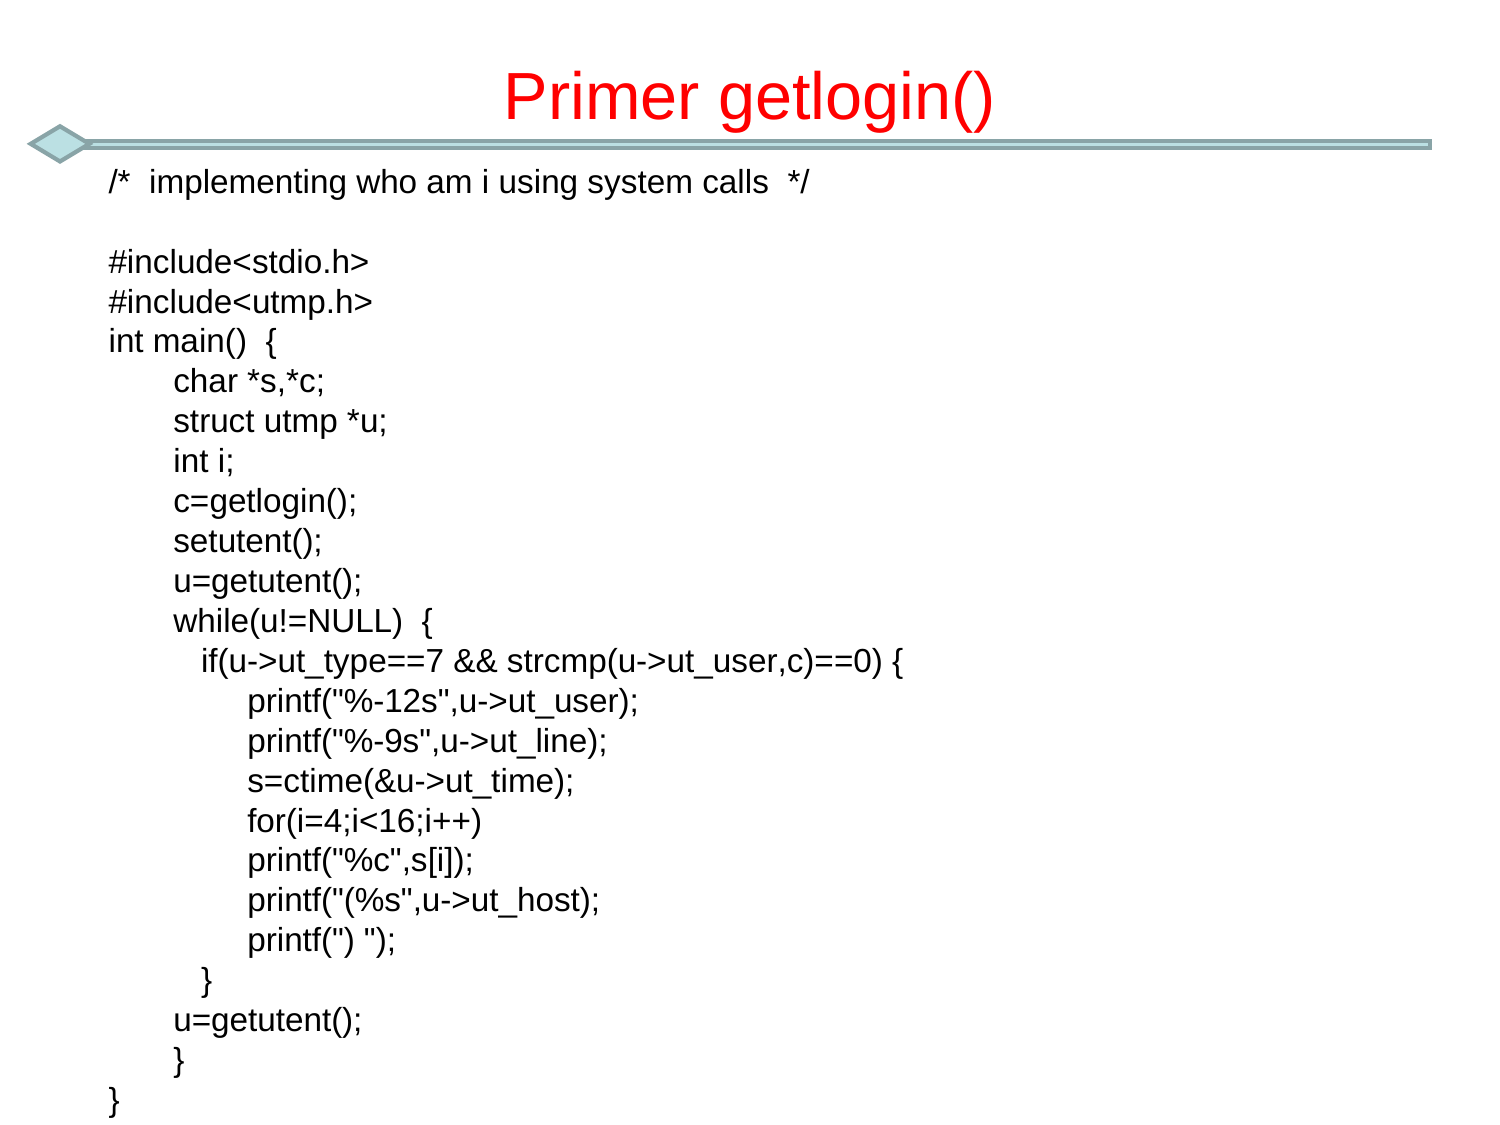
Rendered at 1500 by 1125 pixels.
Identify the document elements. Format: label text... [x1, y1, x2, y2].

text_box /* implementing who am i using system calls */ #include<stdio.h> #include<utmp.h> int main() { char *s,*c; struct utmp *u; int i; c=getlogin(); setutent(); u=getutent(); while(u!=NULL) { if(u->ut_type==7 && strcmp(u->ut_user,c)==0) { printf("%-12s",u->ut_user); printf("%-9s",u->ut_line); s=ctime(&u->ut_time); for(i=4;i<16;i++) printf("%c",s[i]); printf("(%s",u->ut_host); printf(") "); } u=getutent(); } } [93, 152, 1395, 1125]
title Primer getlogin() [75, 45, 1426, 141]
